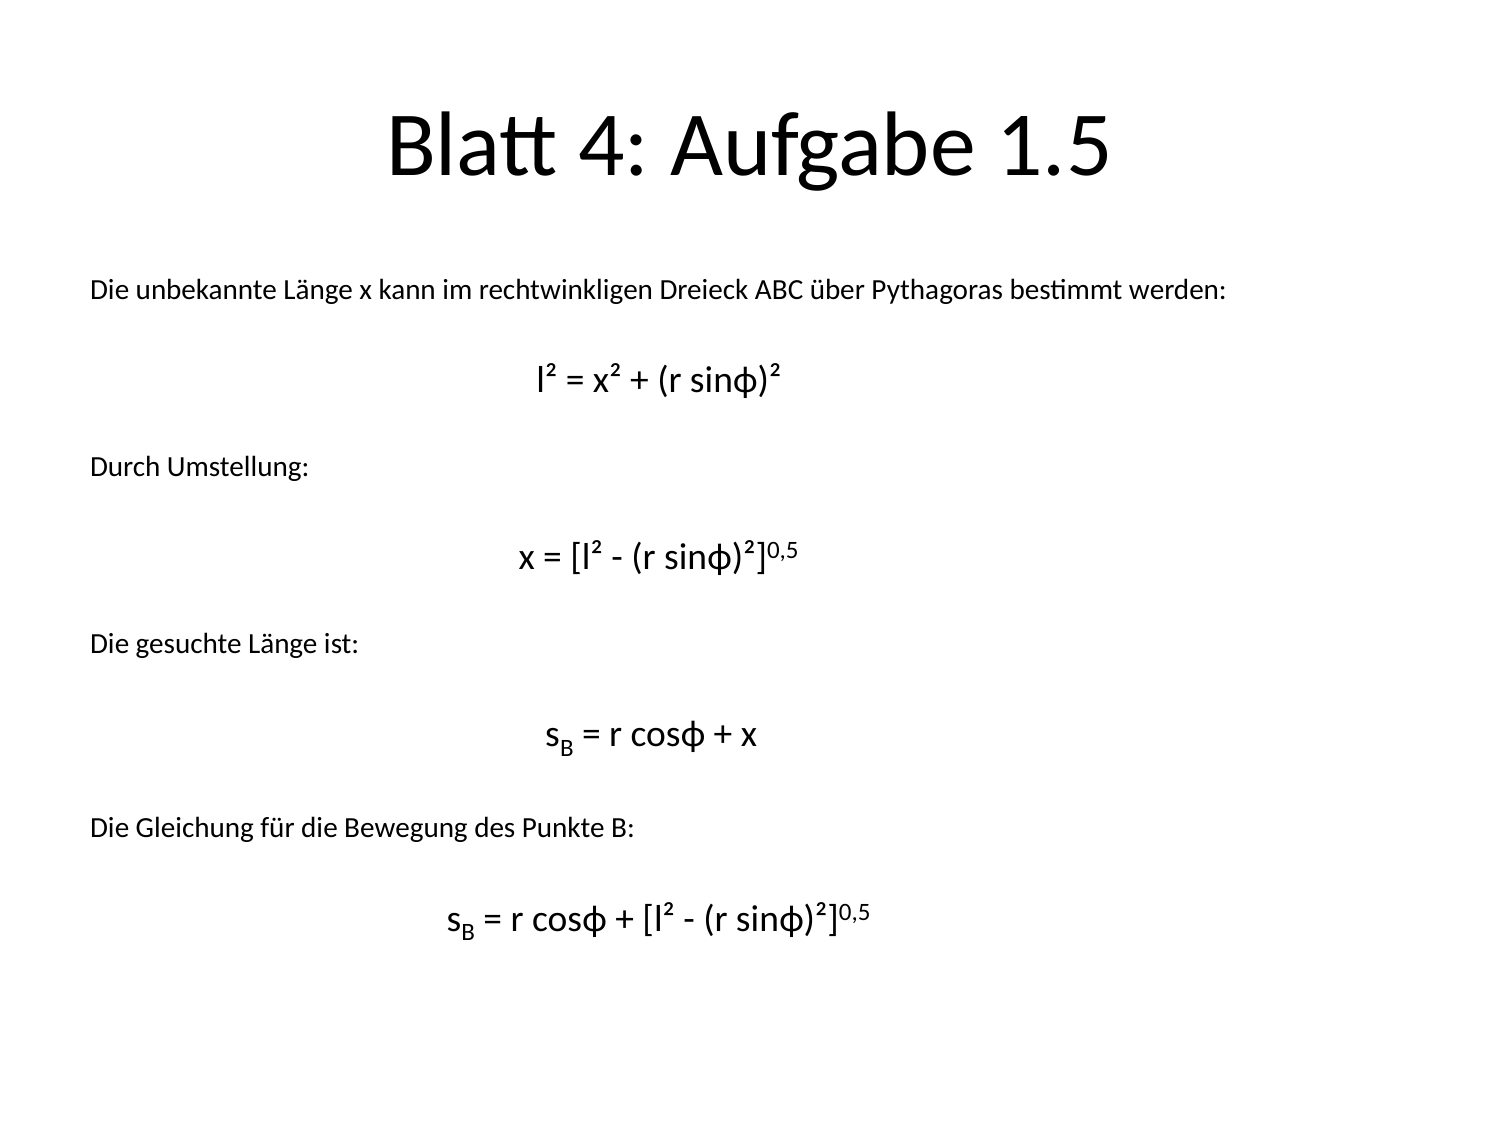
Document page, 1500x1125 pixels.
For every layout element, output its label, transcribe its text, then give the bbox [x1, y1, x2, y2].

title Blatt 4: Aufgabe 1.5 [75, 45, 1426, 233]
list Die unbekannte Länge x kann im rechtwinkligen Dreieck ABC über Pythagoras bestimmt werden: l² = x² + (r sinϕ)² Durch Umstellung: x = [l² - (r sinϕ)²]0,5 Die gesuchte Länge ist: sB = r cosϕ + x Die Gleichung für die Bewegung des Punkte B: sB = r cosϕ + [l² - (r sinϕ)²]0,5 [75, 262, 1426, 1005]
